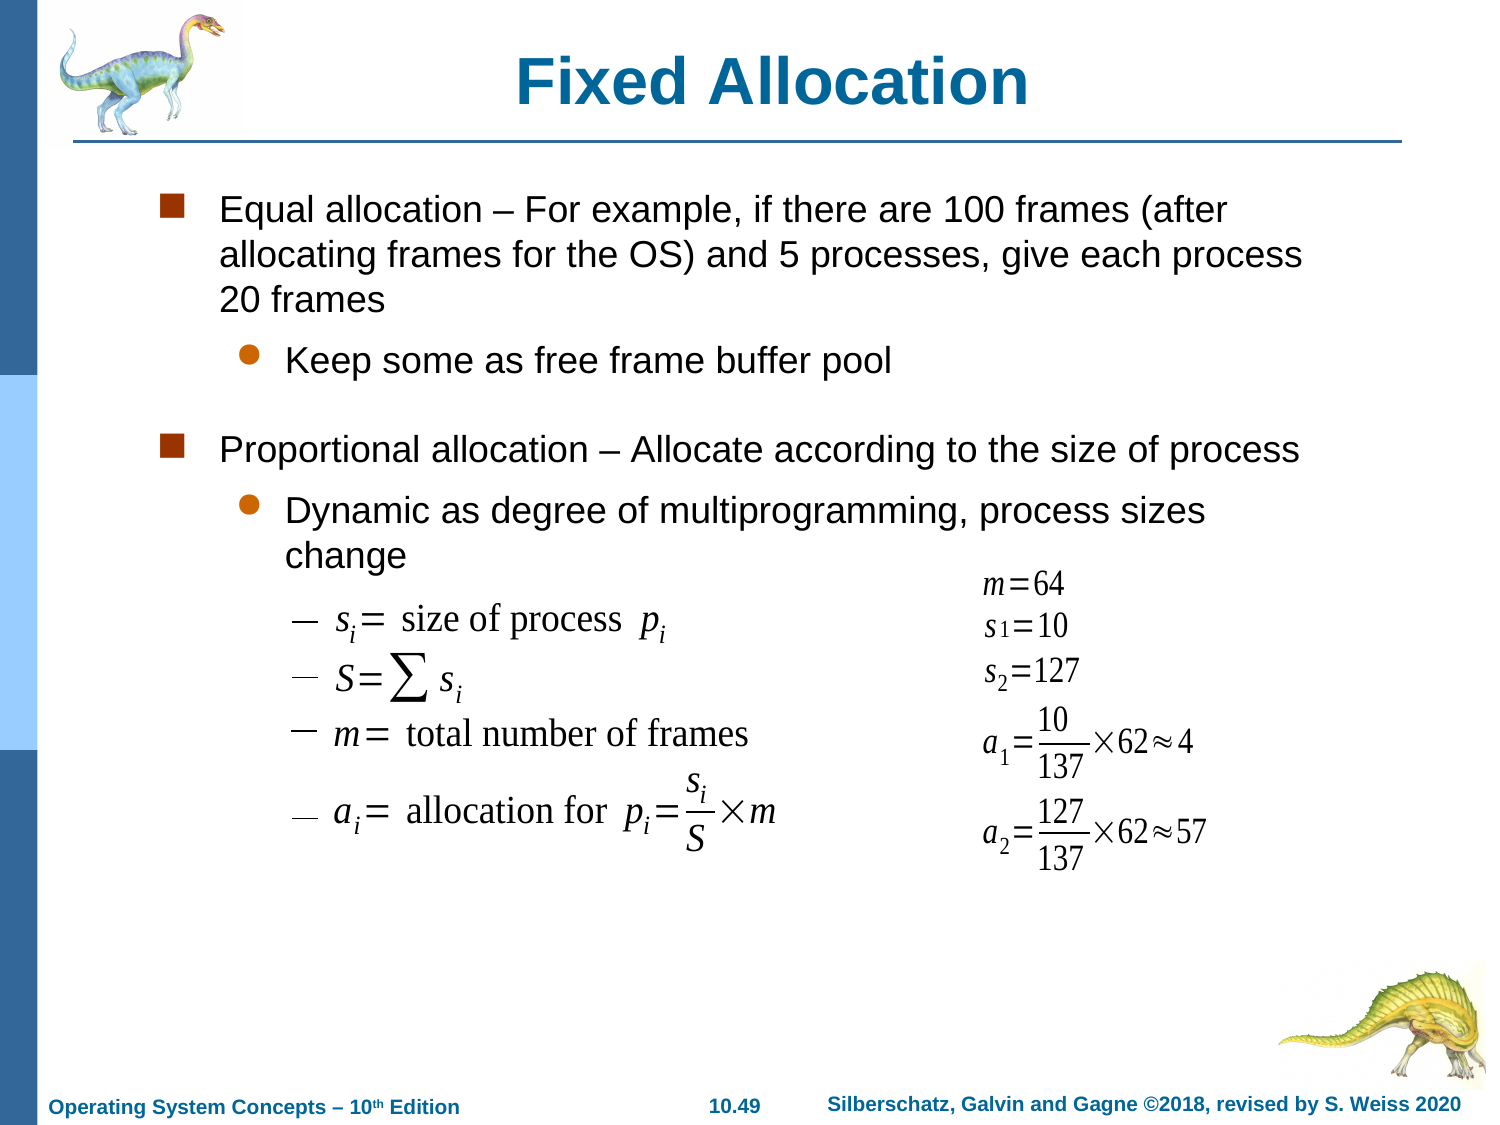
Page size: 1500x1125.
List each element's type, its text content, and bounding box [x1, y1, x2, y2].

picture [46, 0, 243, 149]
picture [1144, 1096, 1152, 1101]
chart [324, 595, 793, 860]
list Equal allocation – For example, if there are 100 frames (after allocating frames for the OS) and 5 processes, give each process 20 frames Keep some as free frame buffer pool Proportional allocation – Allocate according to the size of process Dynamic as degree of multiprogramming, process sizes change [147, 177, 1334, 940]
title Fixed Allocation [121, 31, 1425, 126]
chart [975, 561, 1223, 878]
picture [1275, 959, 1486, 1090]
